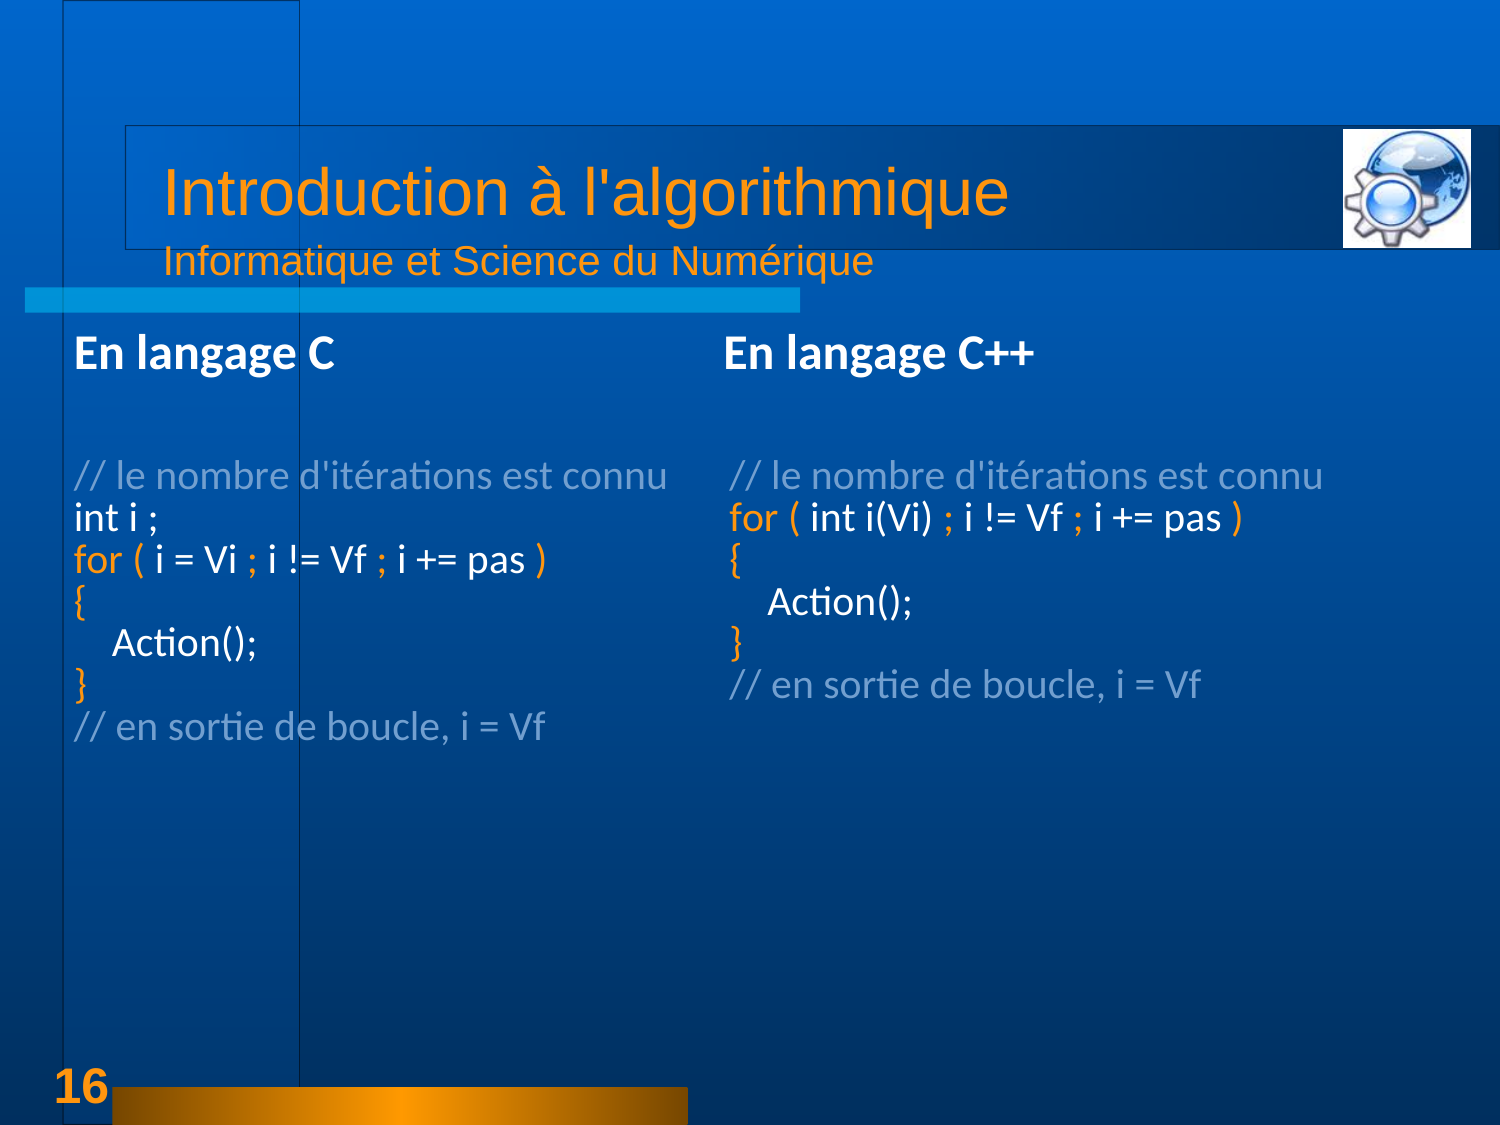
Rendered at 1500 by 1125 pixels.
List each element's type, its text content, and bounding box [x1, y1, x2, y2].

text_box En langage C [59, 324, 708, 414]
text_box // le nombre d'itérations est connu for ( int i(Vi) ; i != Vf ; i += pas ) { Action(); } // en sortie de boucle, i = Vf [714, 451, 1365, 857]
picture [1343, 129, 1471, 248]
text_box En langage C++ [708, 324, 1388, 414]
text_box // le nombre d'itérations est connu int i ; for ( i = Vi ; i != Vf ; i += pas ) { Action(); } // en sortie de boucle, i = Vf [59, 451, 709, 857]
